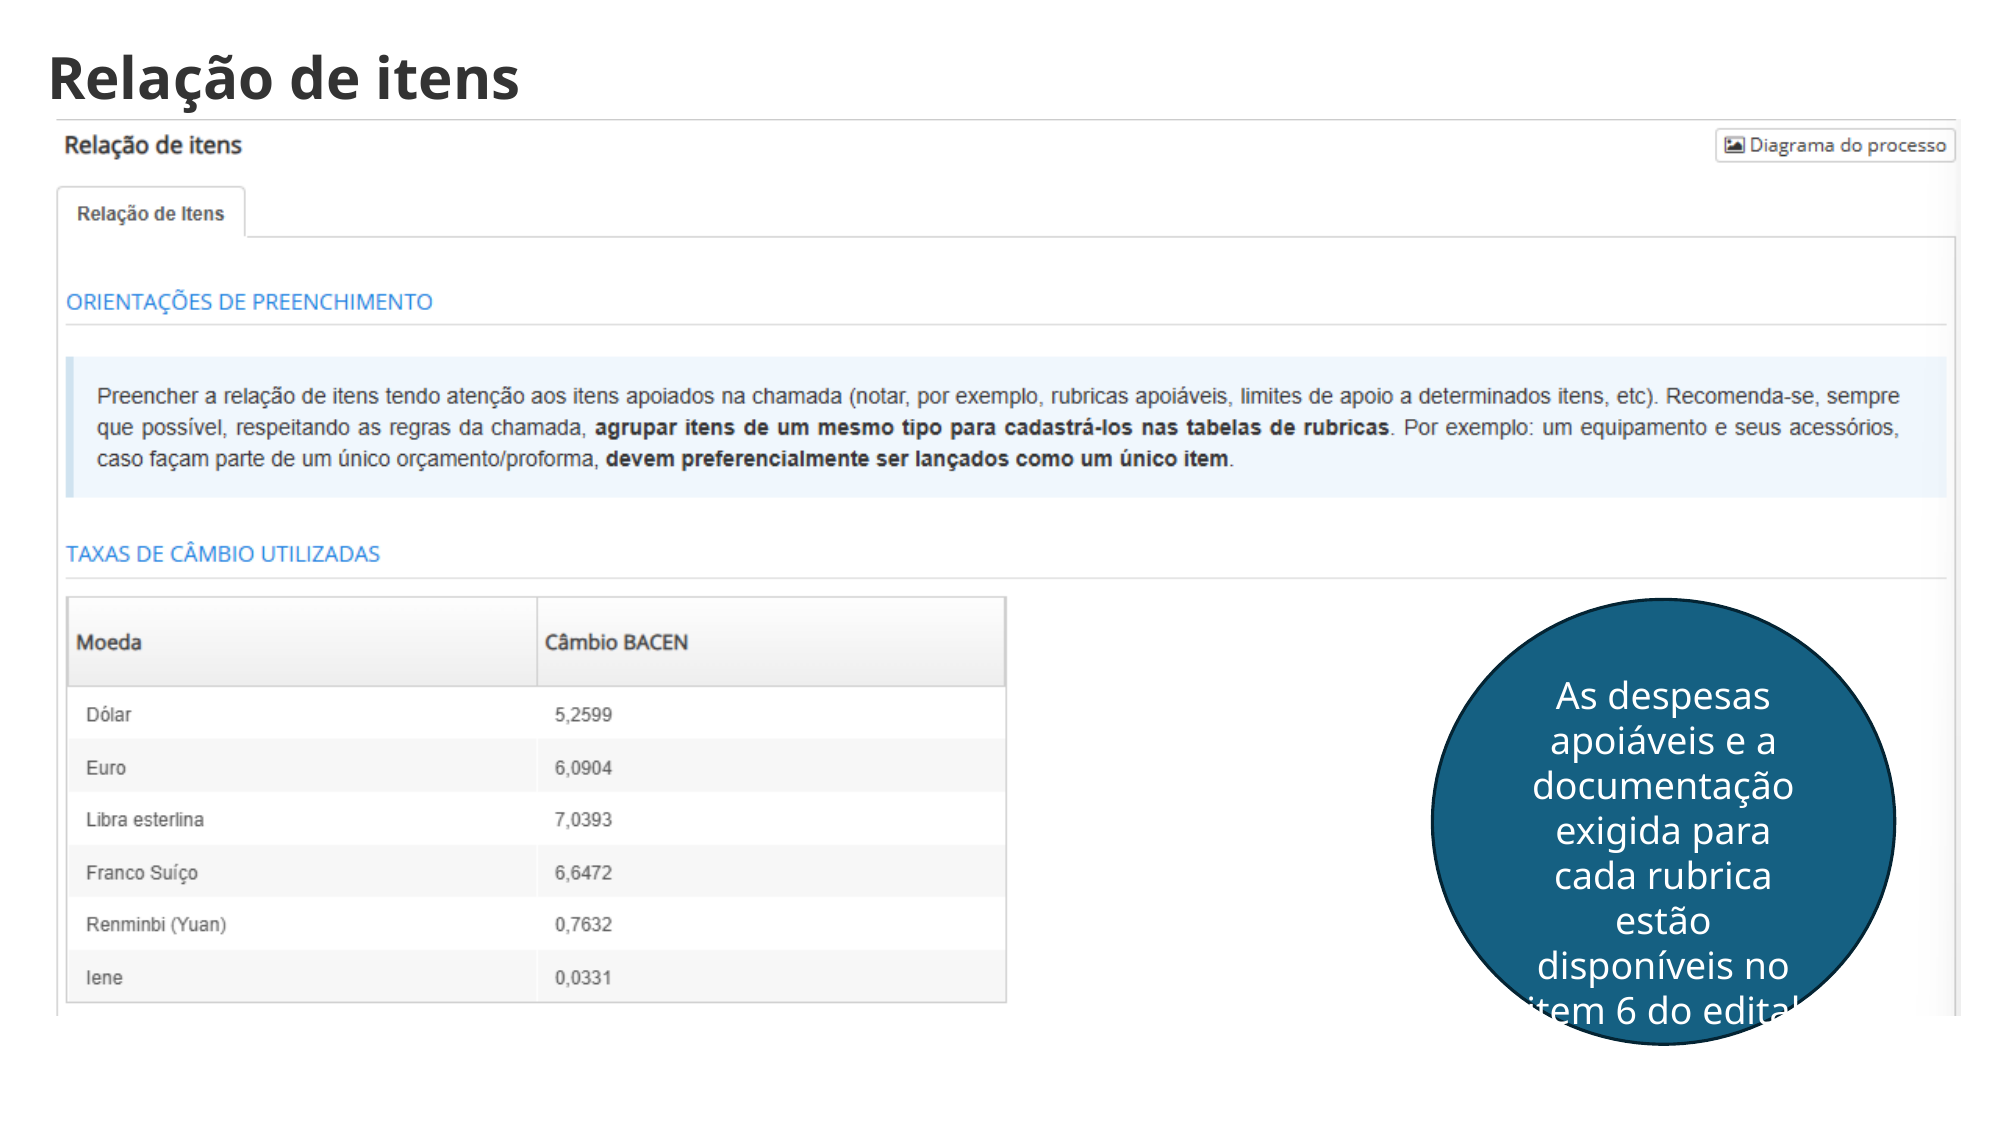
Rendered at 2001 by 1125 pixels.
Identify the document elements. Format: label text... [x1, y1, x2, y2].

picture [52, 119, 1961, 1016]
picture [1532, 1008, 1539, 1016]
title Relação de itens [32, 29, 1982, 120]
text_box As despesas apoiáveis e a documentação exigida para cada rubrica estão disponíveis no item 6 do edital e no anexo 3. [1432, 599, 1895, 1045]
